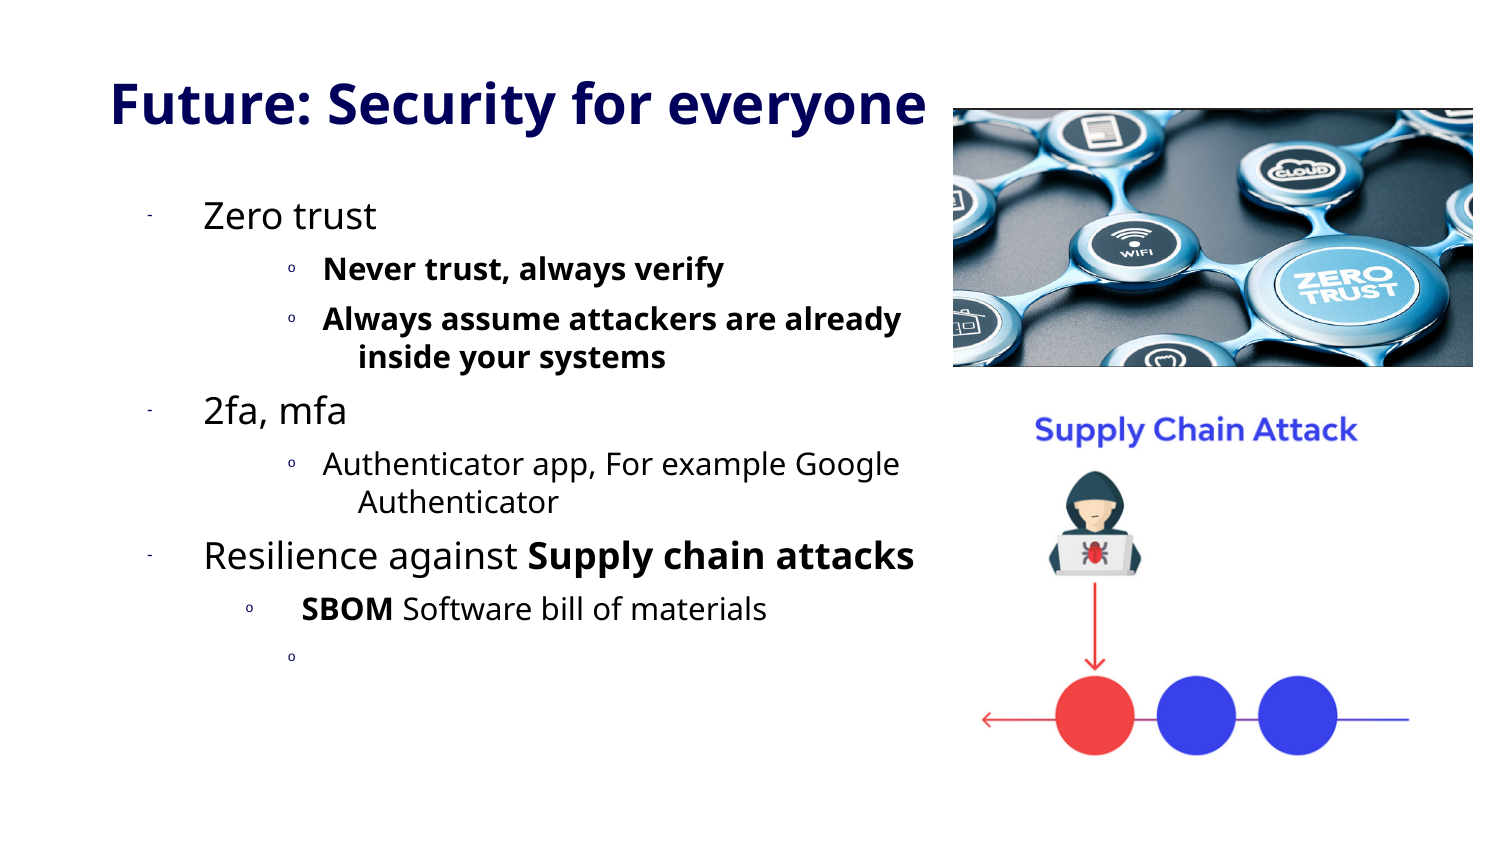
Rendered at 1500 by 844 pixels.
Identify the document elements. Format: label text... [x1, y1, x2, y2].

list Zero trust Never trust, always verify Always assume attackers are already inside your systems 2fa, mfa Authenticator app, For example Google Authenticator Resilience against Supply chain attacks SBOM Software bill of materials [94, 177, 973, 739]
title Future: Security for everyone [94, 53, 1312, 164]
picture [943, 398, 1456, 772]
picture [953, 108, 1473, 367]
